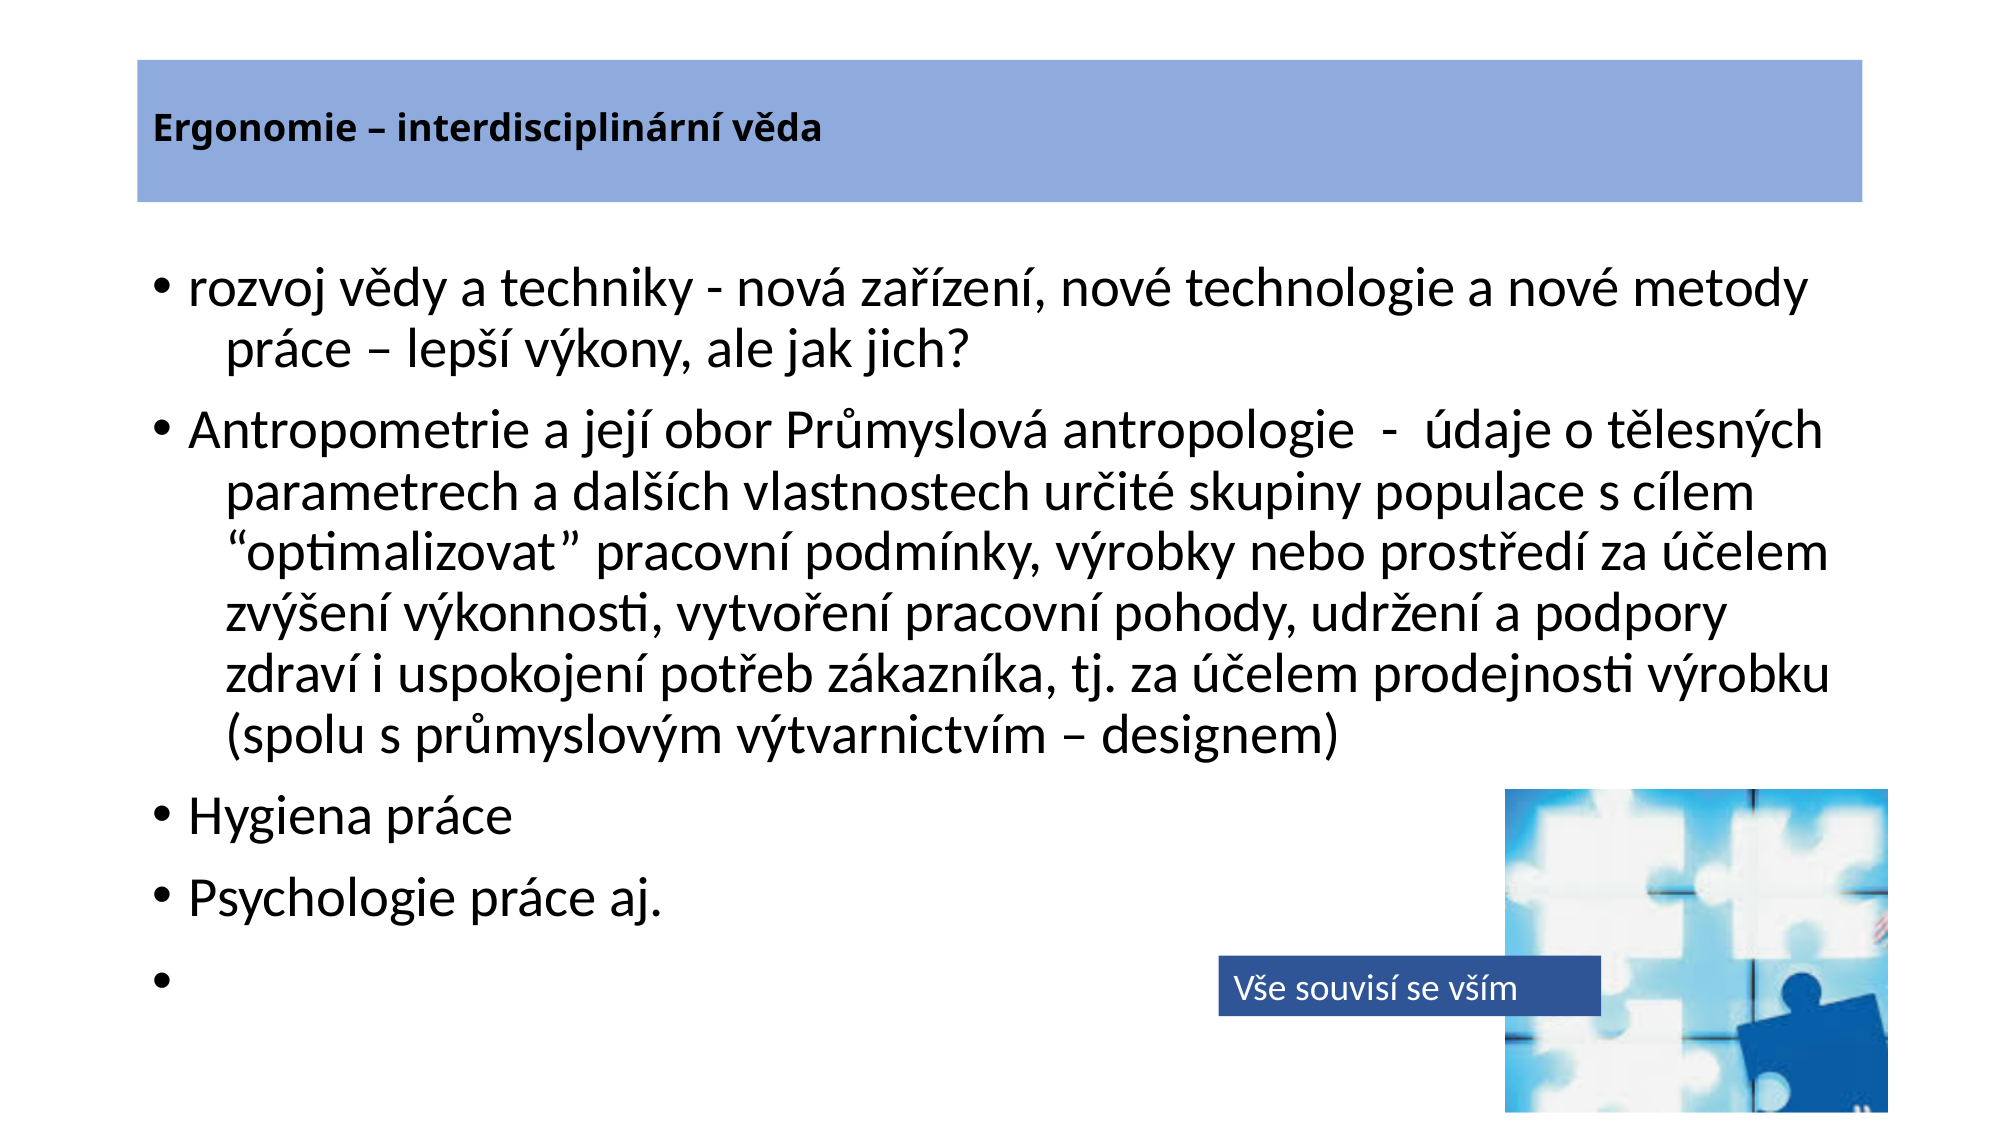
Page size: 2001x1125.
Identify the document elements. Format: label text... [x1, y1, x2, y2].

picture [1505, 789, 1888, 1125]
text_box Vše souvisí se vším [1218, 955, 1602, 1017]
list rozvoj vědy a techniky - nová zařízení, nové technologie a nové metody práce – lepší výkony, ale jak jich? Antropometrie a její obor Průmyslová antropologie - údaje o tělesných parametrech a dalších vlastnostech určité skupiny populace s cílem “optimalizovat” pracovní podmínky, výrobky nebo prostředí za účelem zvýšení výkonnosti, vytvoření pracovní pohody, udržení a podpory zdraví i uspokojení potřeb zákazníka, tj. za účelem prodejnosti výrobku (spolu s průmyslovým výtvarnictvím – designem) Hygiena práce Psychologie práce aj. [137, 250, 1863, 986]
title Ergonomie – interdisciplinární věda [137, 59, 1863, 203]
